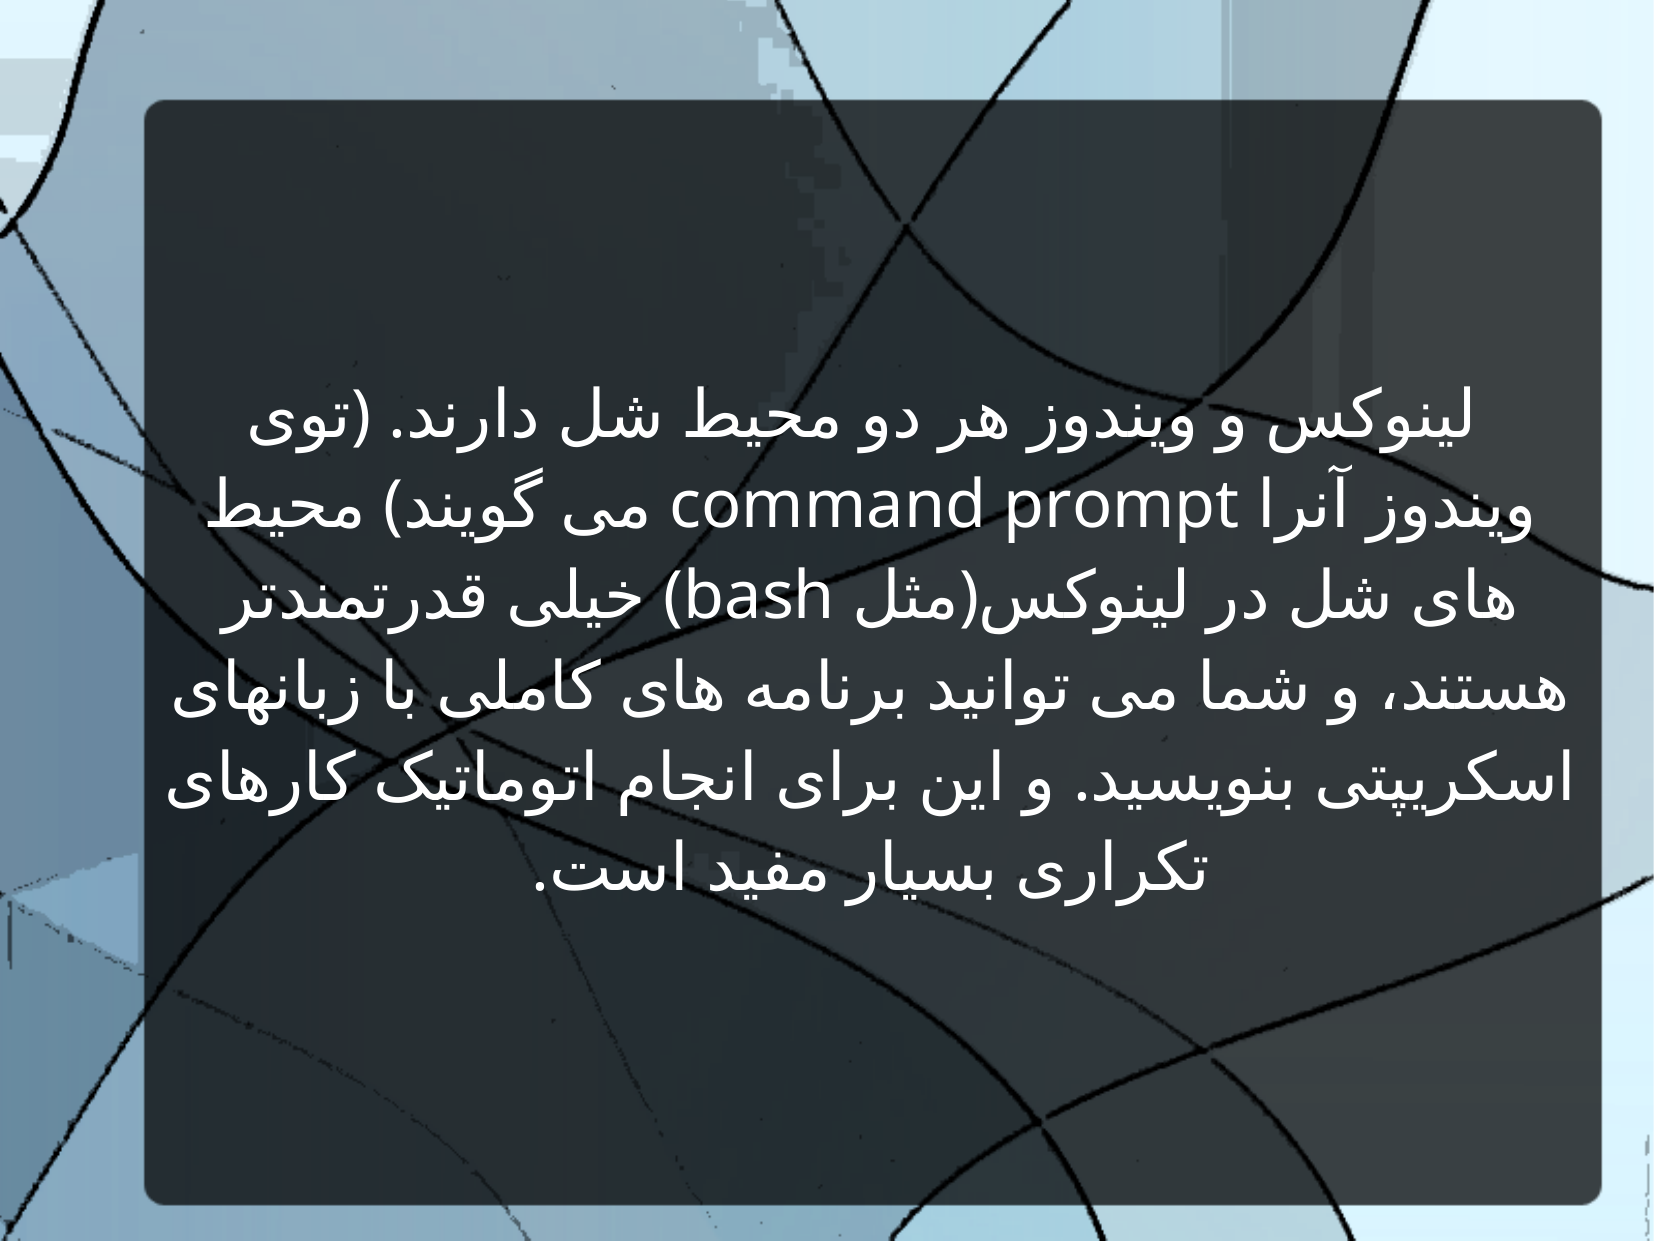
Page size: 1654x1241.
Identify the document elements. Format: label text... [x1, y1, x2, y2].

picture [0, 0, 1654, 1241]
subtitle لینوکس و ویندوز هر دو محیط شل دارند. (توی ویندوز آنرا command prompt می گویند) محیط های شل در لینوکس(مثل bash) خیلی قدرتمندتر هستند، و شما می توانید برنامه های کاملی با زبانهای اسکریپتی بنویسید. و این برای انجام اتوماتیک کارهای تکراری بسیار مفید است. [159, 115, 1583, 1161]
